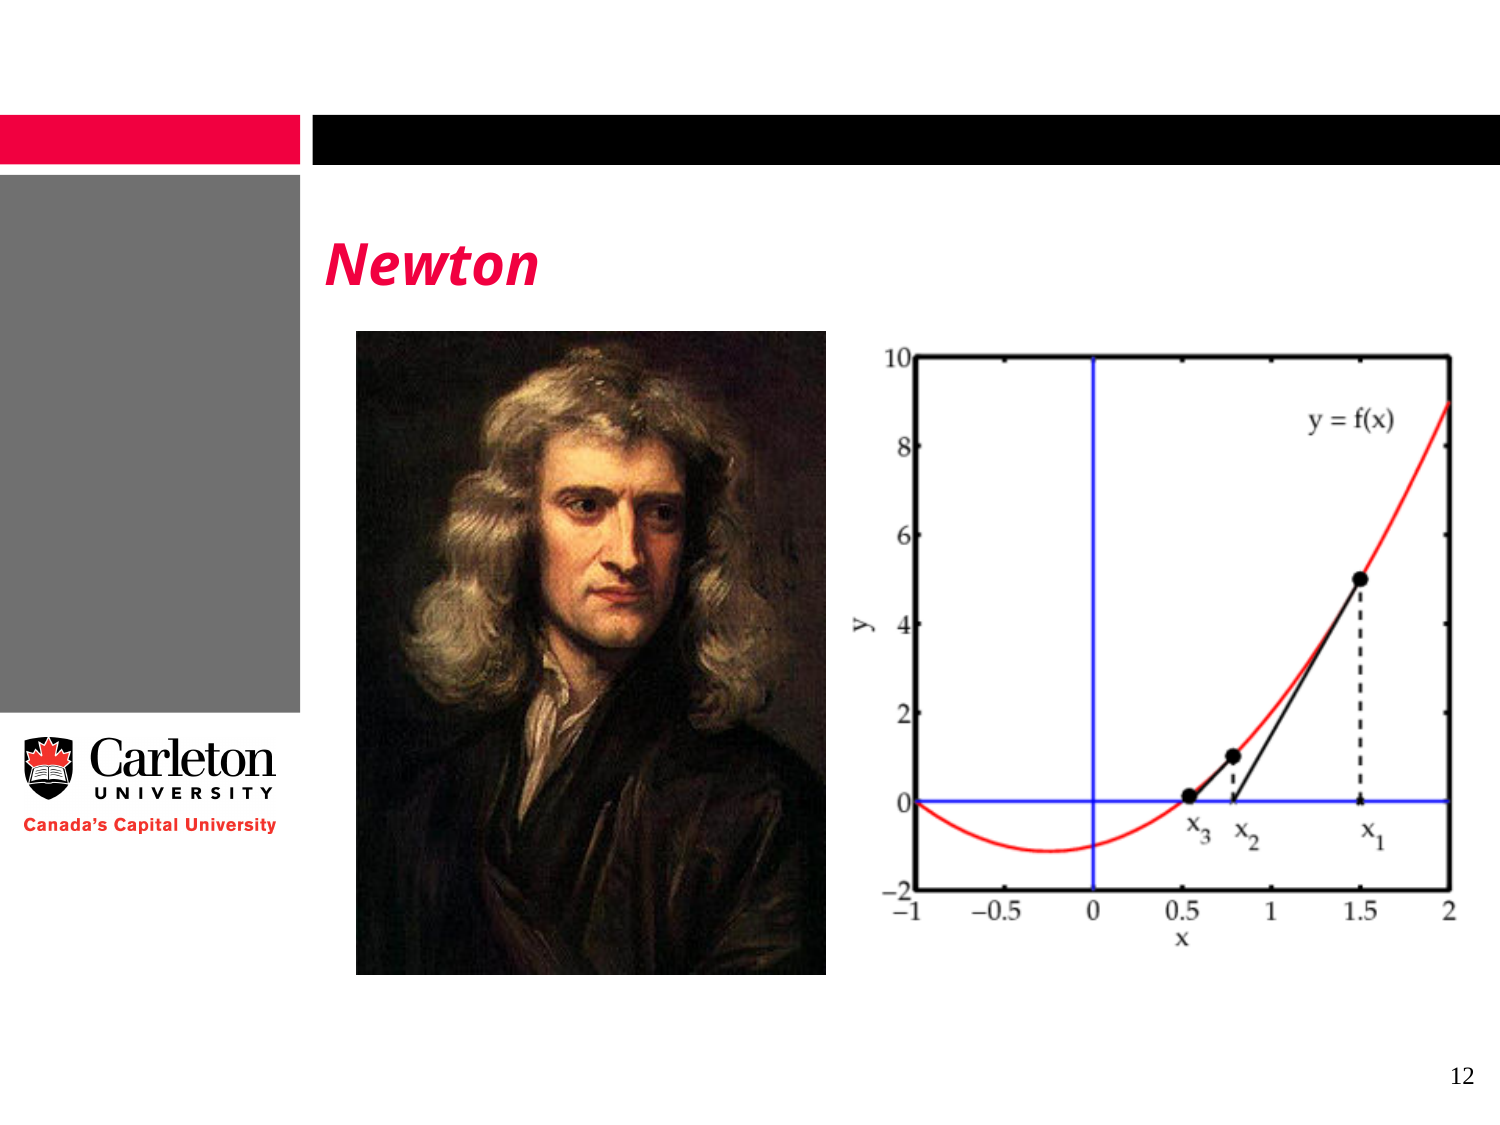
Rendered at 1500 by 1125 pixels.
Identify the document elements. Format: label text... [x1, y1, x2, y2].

picture [837, 337, 1463, 958]
picture [24, 737, 276, 834]
picture [356, 331, 826, 976]
title Newton [324, 194, 1450, 331]
